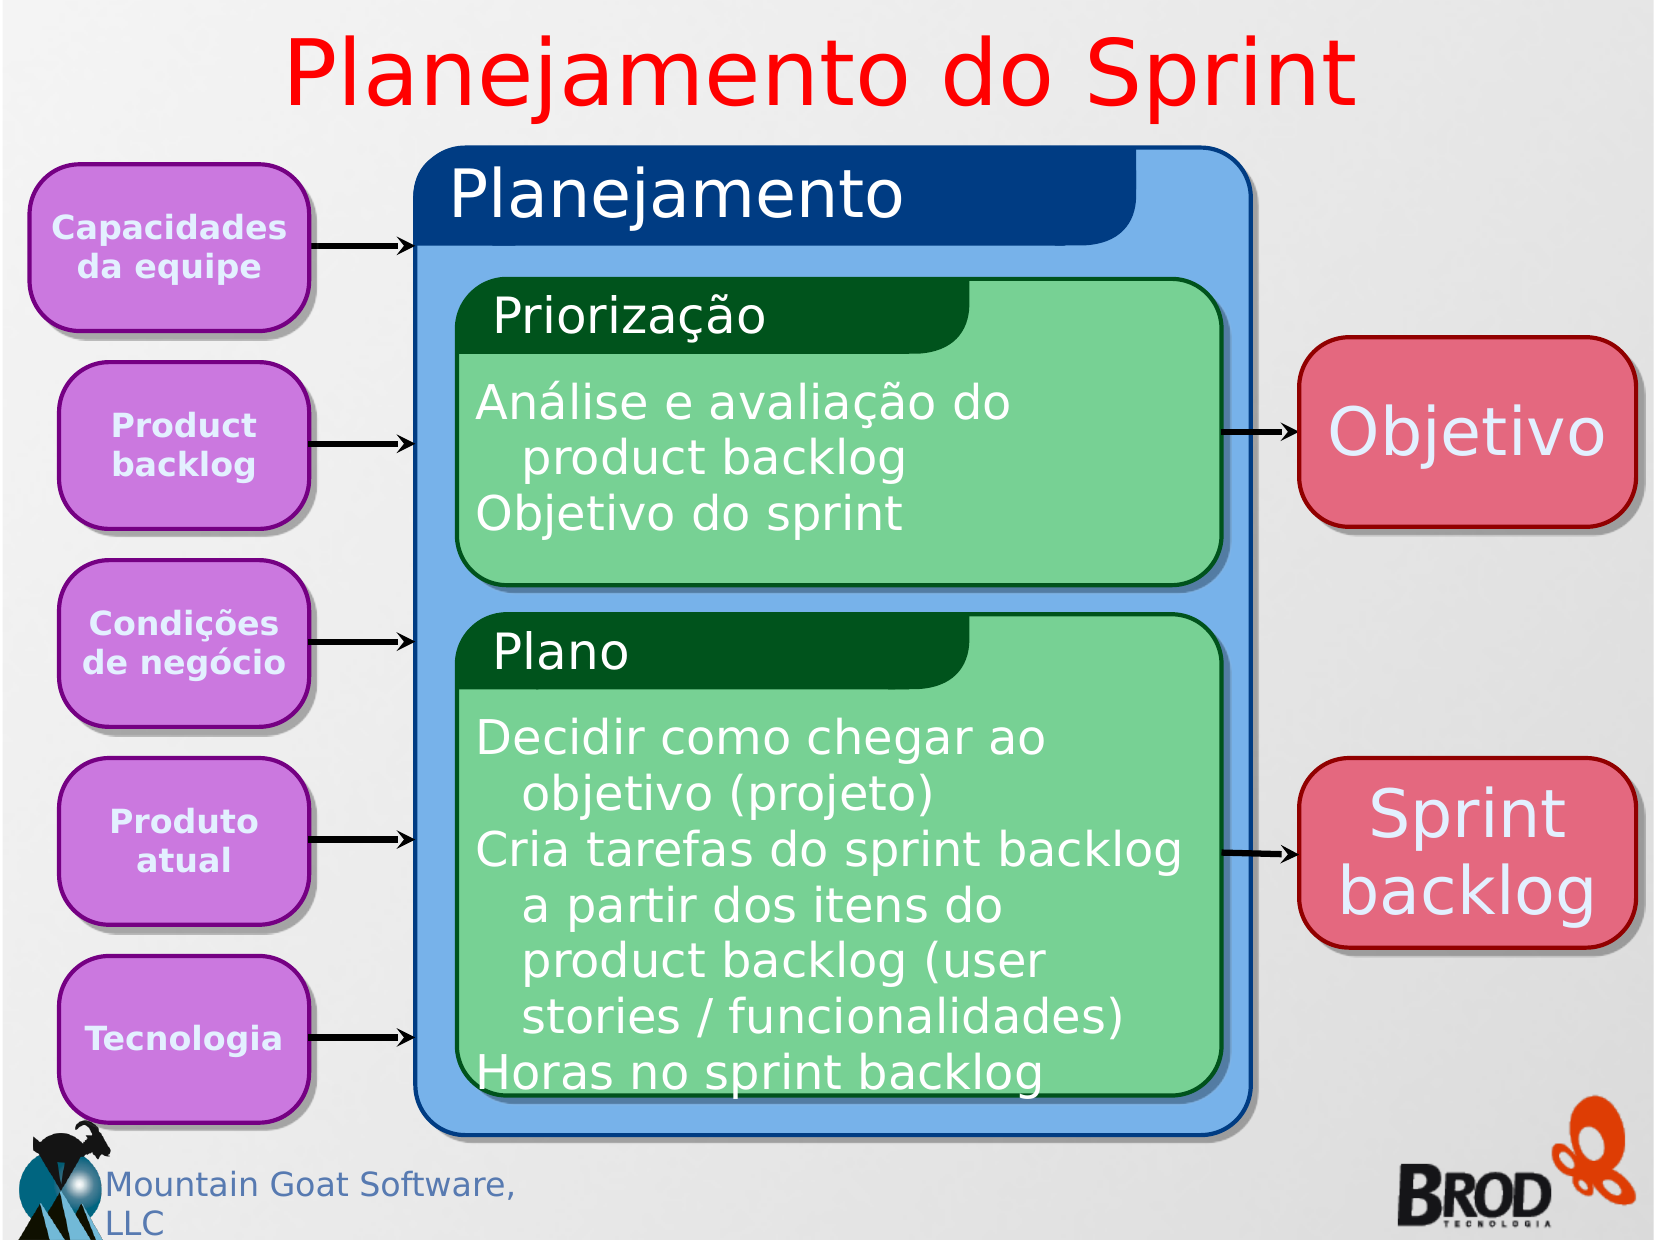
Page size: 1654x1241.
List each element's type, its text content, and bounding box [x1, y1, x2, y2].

text_box Product backlog [59, 362, 310, 529]
title Planejamento do Sprint [76, 0, 1565, 148]
text_box Produto atual [59, 758, 310, 925]
text_box Análise e avaliação do product backlog Objetivo do sprint [467, 366, 1176, 558]
text_box Capacidades da equipe [29, 164, 310, 332]
text_box Decidir como chegar ao objetivo (projeto) Cria tarefas do sprint backlog a partir dos itens do product backlog (user stories / funcionalidades) Horas no sprint backlog [467, 701, 1211, 1069]
picture [2, 0, 1654, 1241]
text_box Priorização [484, 278, 903, 354]
text_box Planejamento [440, 148, 1004, 240]
text_box Tecnologia [59, 955, 310, 1123]
text_box Plano [484, 614, 903, 690]
text_box Sprint backlog [1299, 758, 1637, 948]
text_box [413, 148, 1251, 1136]
text_box Objetivo [1299, 337, 1637, 527]
text_box Condições de negócio [59, 560, 310, 727]
